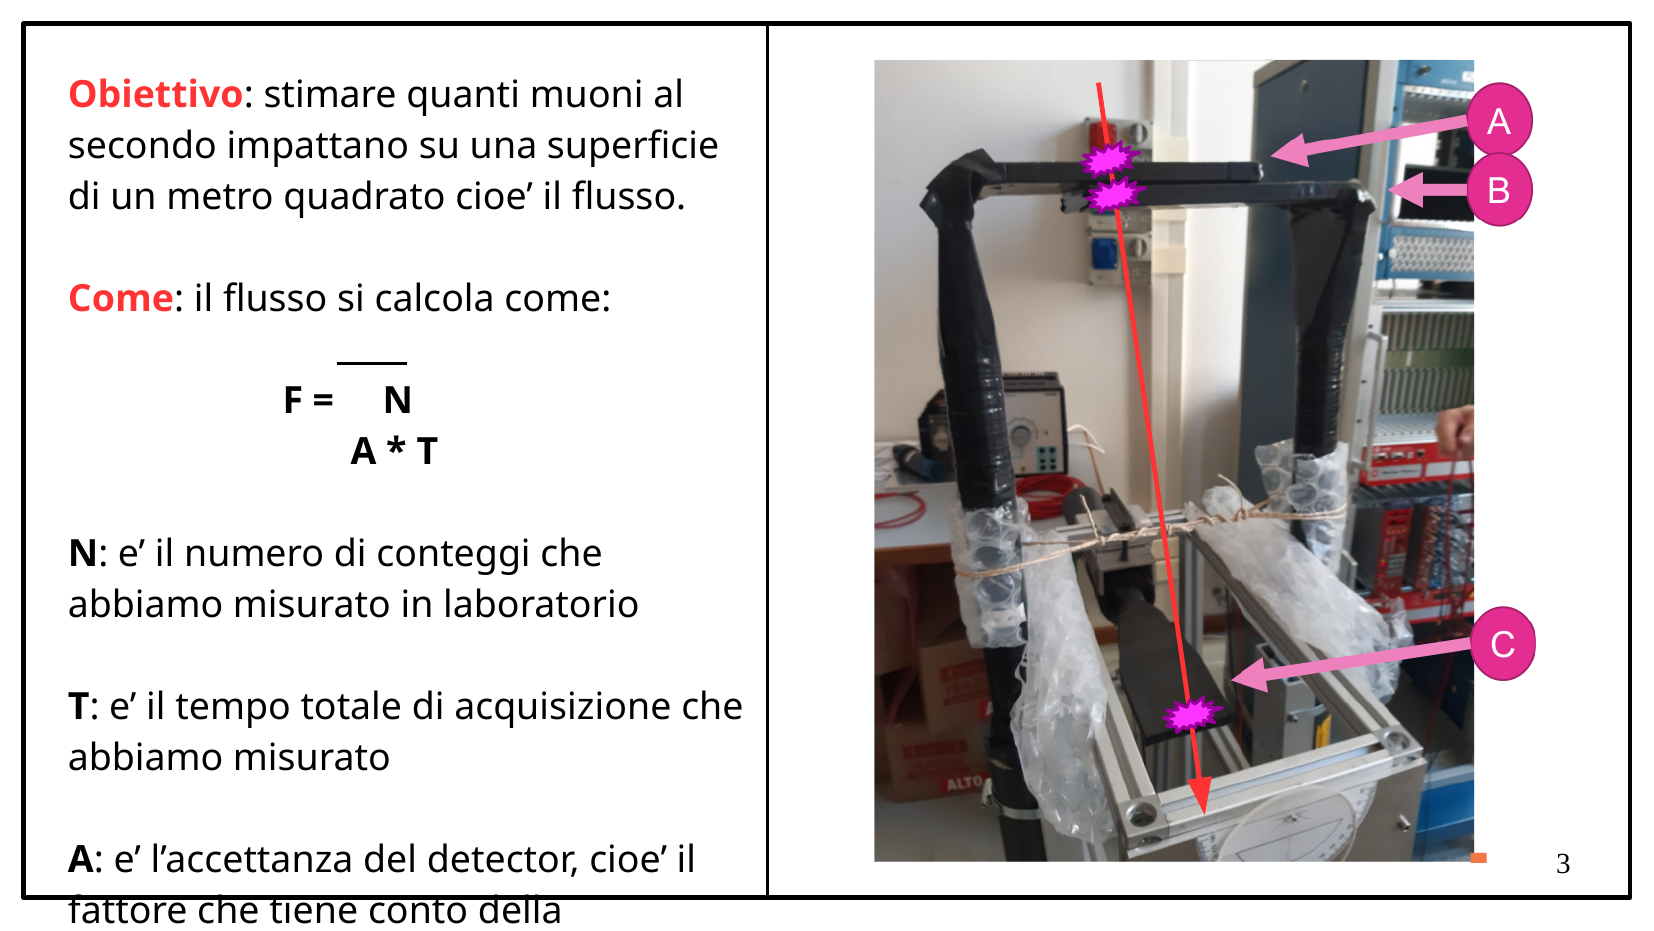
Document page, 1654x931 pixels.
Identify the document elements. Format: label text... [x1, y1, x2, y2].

picture [874, 59, 1536, 863]
text_box Obiettivo: stimare quanti muoni al secondo impattano su una superficie di un metro quadrato cioe’ il flusso. Come: il flusso si calcola come: F = N A * T N: e’ il numero di conteggi che abbiamo misurato in laboratorio T: e’ il tempo totale di acquisizione che abbiamo misurato A: e’ l’accettanza del detector, cioe’ il fattore che tiene conto della dimensione del nostro detector [53, 60, 762, 874]
text_box [1080, 141, 1140, 178]
text_box [1163, 696, 1223, 733]
text_box [1086, 177, 1146, 213]
